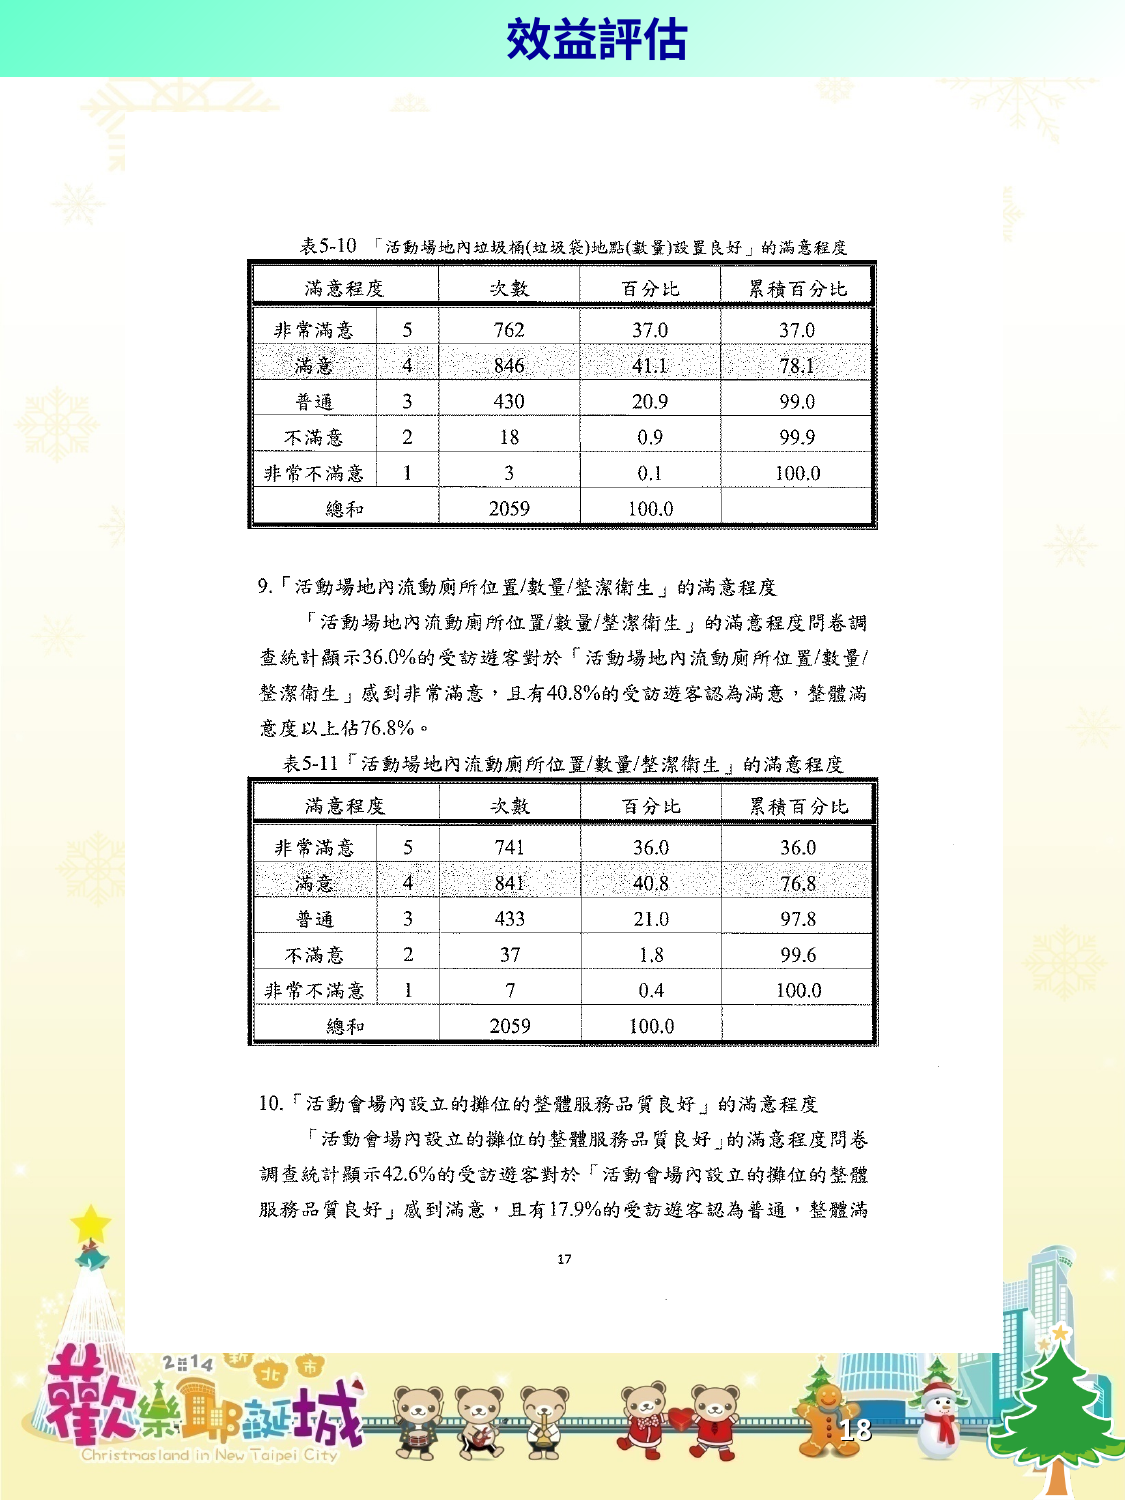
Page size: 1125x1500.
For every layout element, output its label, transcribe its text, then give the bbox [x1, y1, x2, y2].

text_box 18 [822, 1390, 1085, 1471]
title 效益評估 [196, 0, 1000, 76]
picture [125, 112, 1003, 1353]
